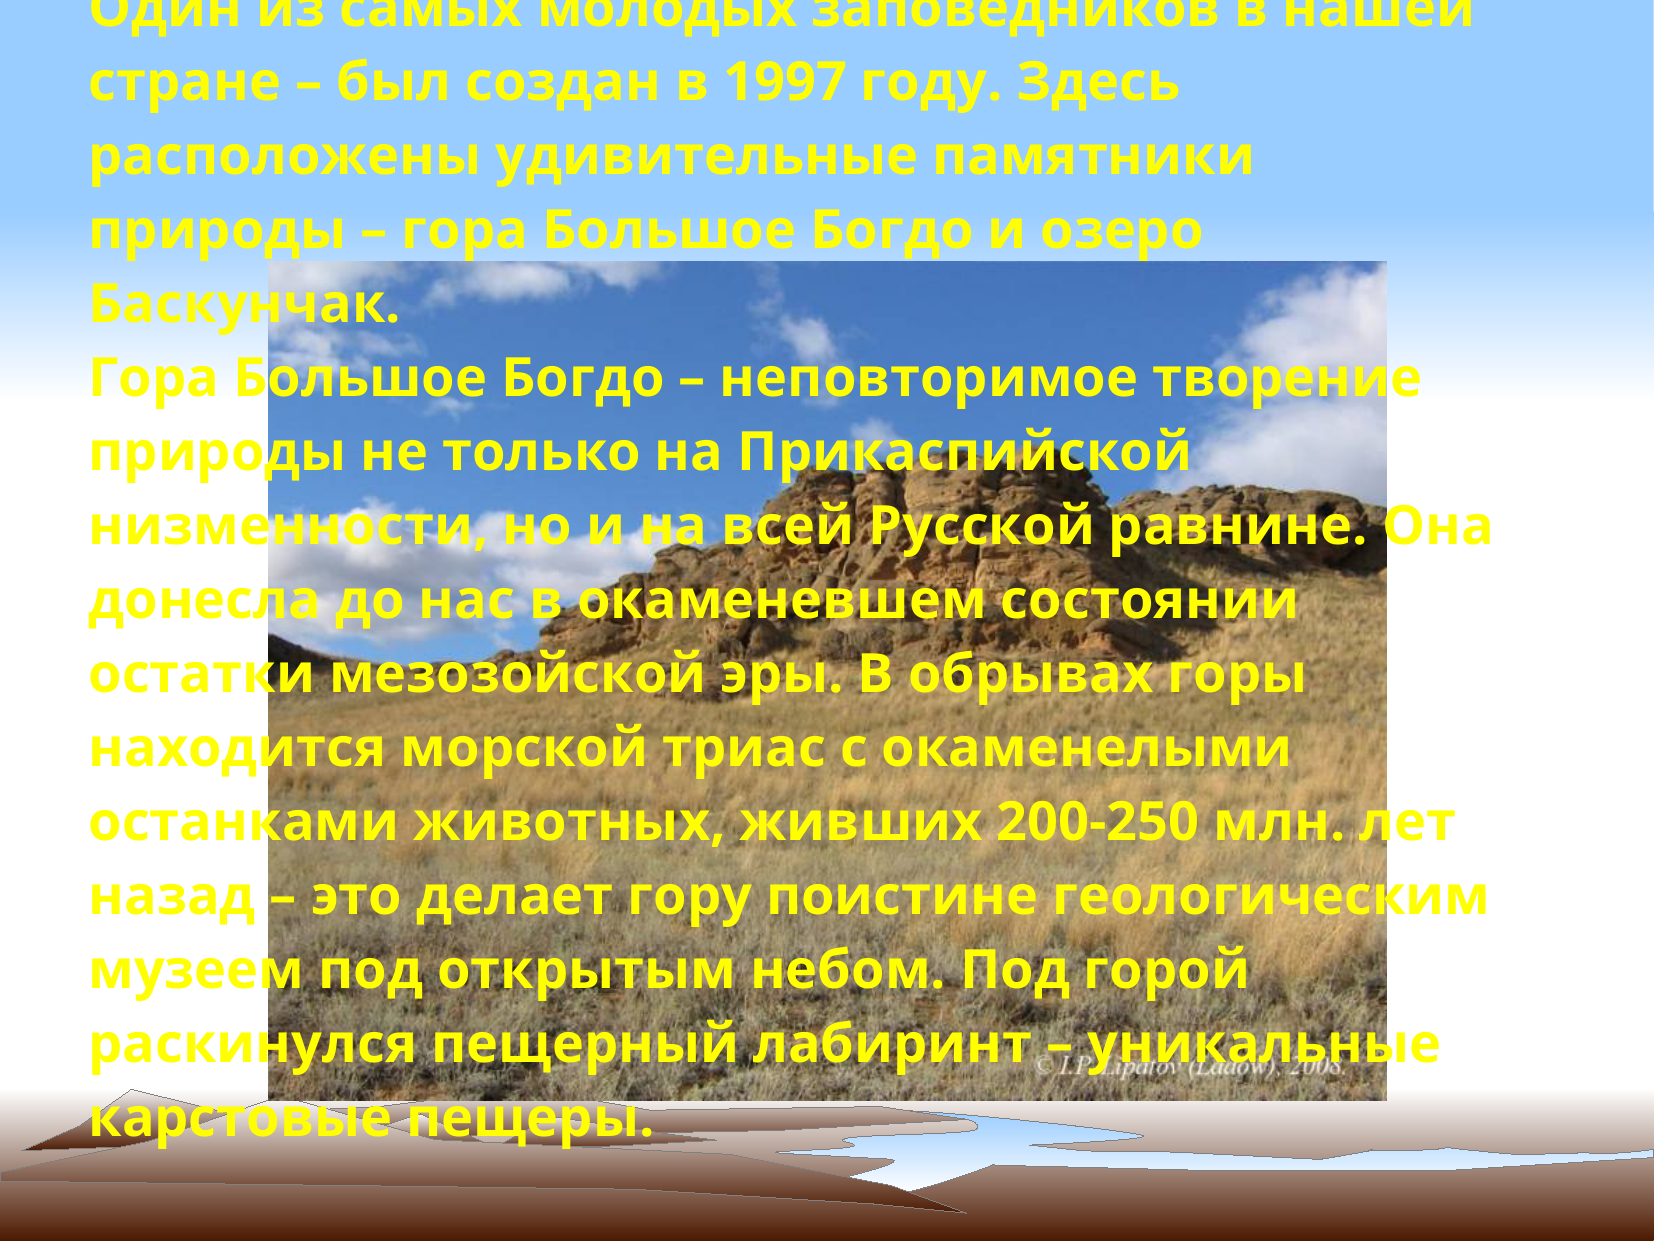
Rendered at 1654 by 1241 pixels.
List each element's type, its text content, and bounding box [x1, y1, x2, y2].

picture [268, 916, 1387, 1101]
title Богдинско-Баскунчакский заповедник. Один из самых молодых заповедников в нашей стране – был создан в 1997 году. Здесь расположены удивительные памятники природы – гора Большое Богдо и озеро Баскунчак. Гора Большое Богдо – неповторимое творение природы не только на Прикаспийской низменности, но и на всей Русской равнине. Она донесла до нас в окаменевшем состоянии остатки мезозойской эры. В обрывах горы находится морской триас с окаменелыми останками животных, живших 200-250 млн. лет назад – это делает гору поистине геологическим музеем под открытым небом. Под горой раскинулся пещерный лабиринт – уникальные карстовые пещеры. [88, 131, 1501, 916]
picture [1375, 1049, 1384, 1056]
